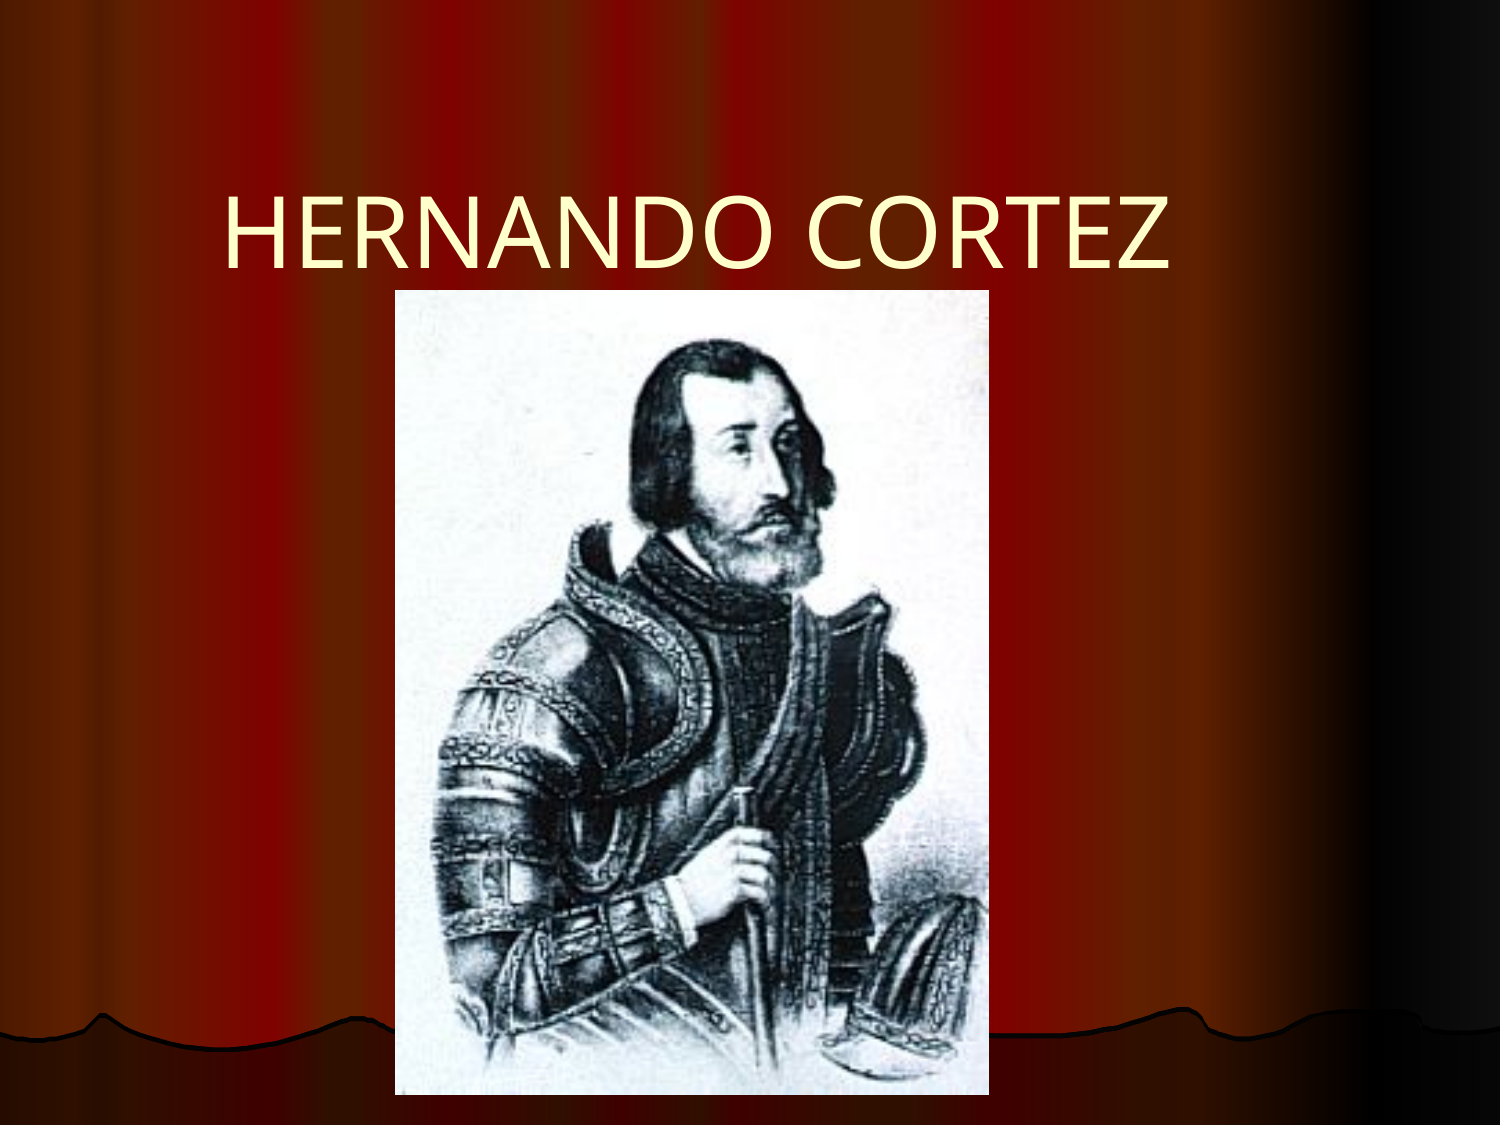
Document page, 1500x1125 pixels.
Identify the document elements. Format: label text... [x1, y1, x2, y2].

picture [395, 290, 989, 1095]
title HERNANDO CORTEZ [100, 160, 1294, 291]
